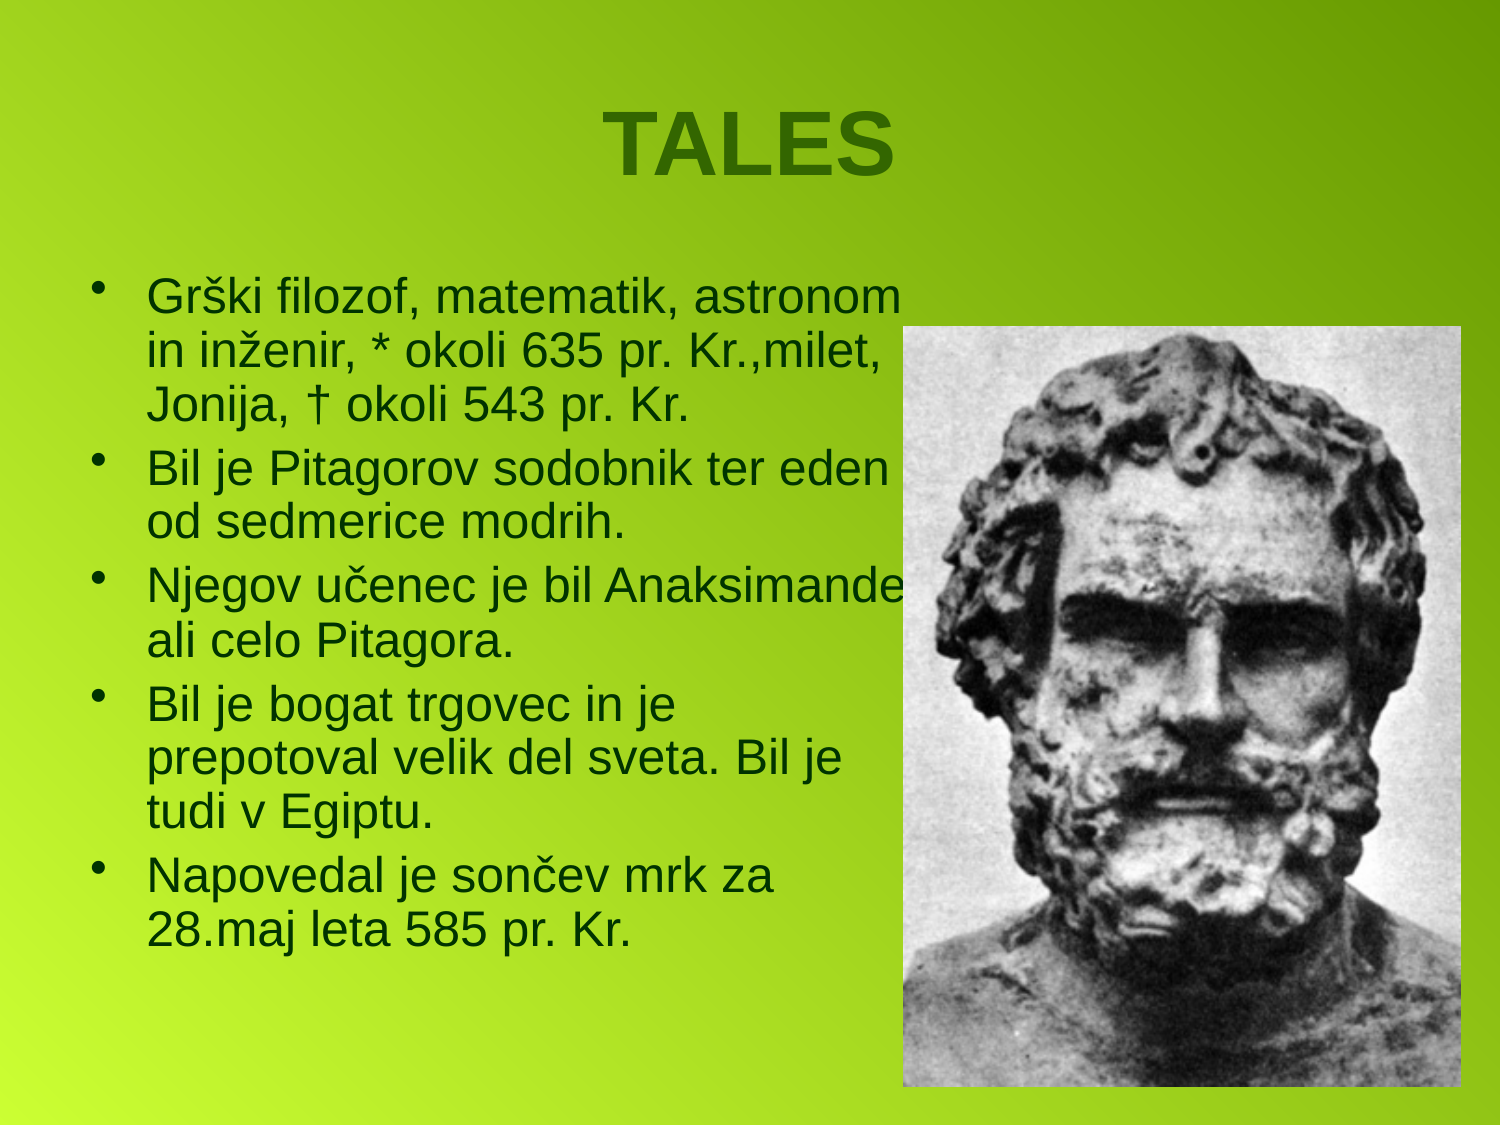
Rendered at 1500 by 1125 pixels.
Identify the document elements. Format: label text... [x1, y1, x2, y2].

title TALES [75, 45, 1425, 233]
picture [903, 326, 1461, 1087]
list Grški filozof, matematik, astronom in inženir, * okoli 635 pr. Kr.,milet, Jonija, † okoli 543 pr. Kr. Bil je Pitagorov sodobnik ter eden od sedmerice modrih. Njegov učenec je bil Anaksimander ali celo Pitagora. Bil je bogat trgovec in je prepotoval velik del sveta. Bil je tudi v Egiptu. Napovedal je sončev mrk za 28.maj leta 585 pr. Kr. [75, 262, 939, 1005]
